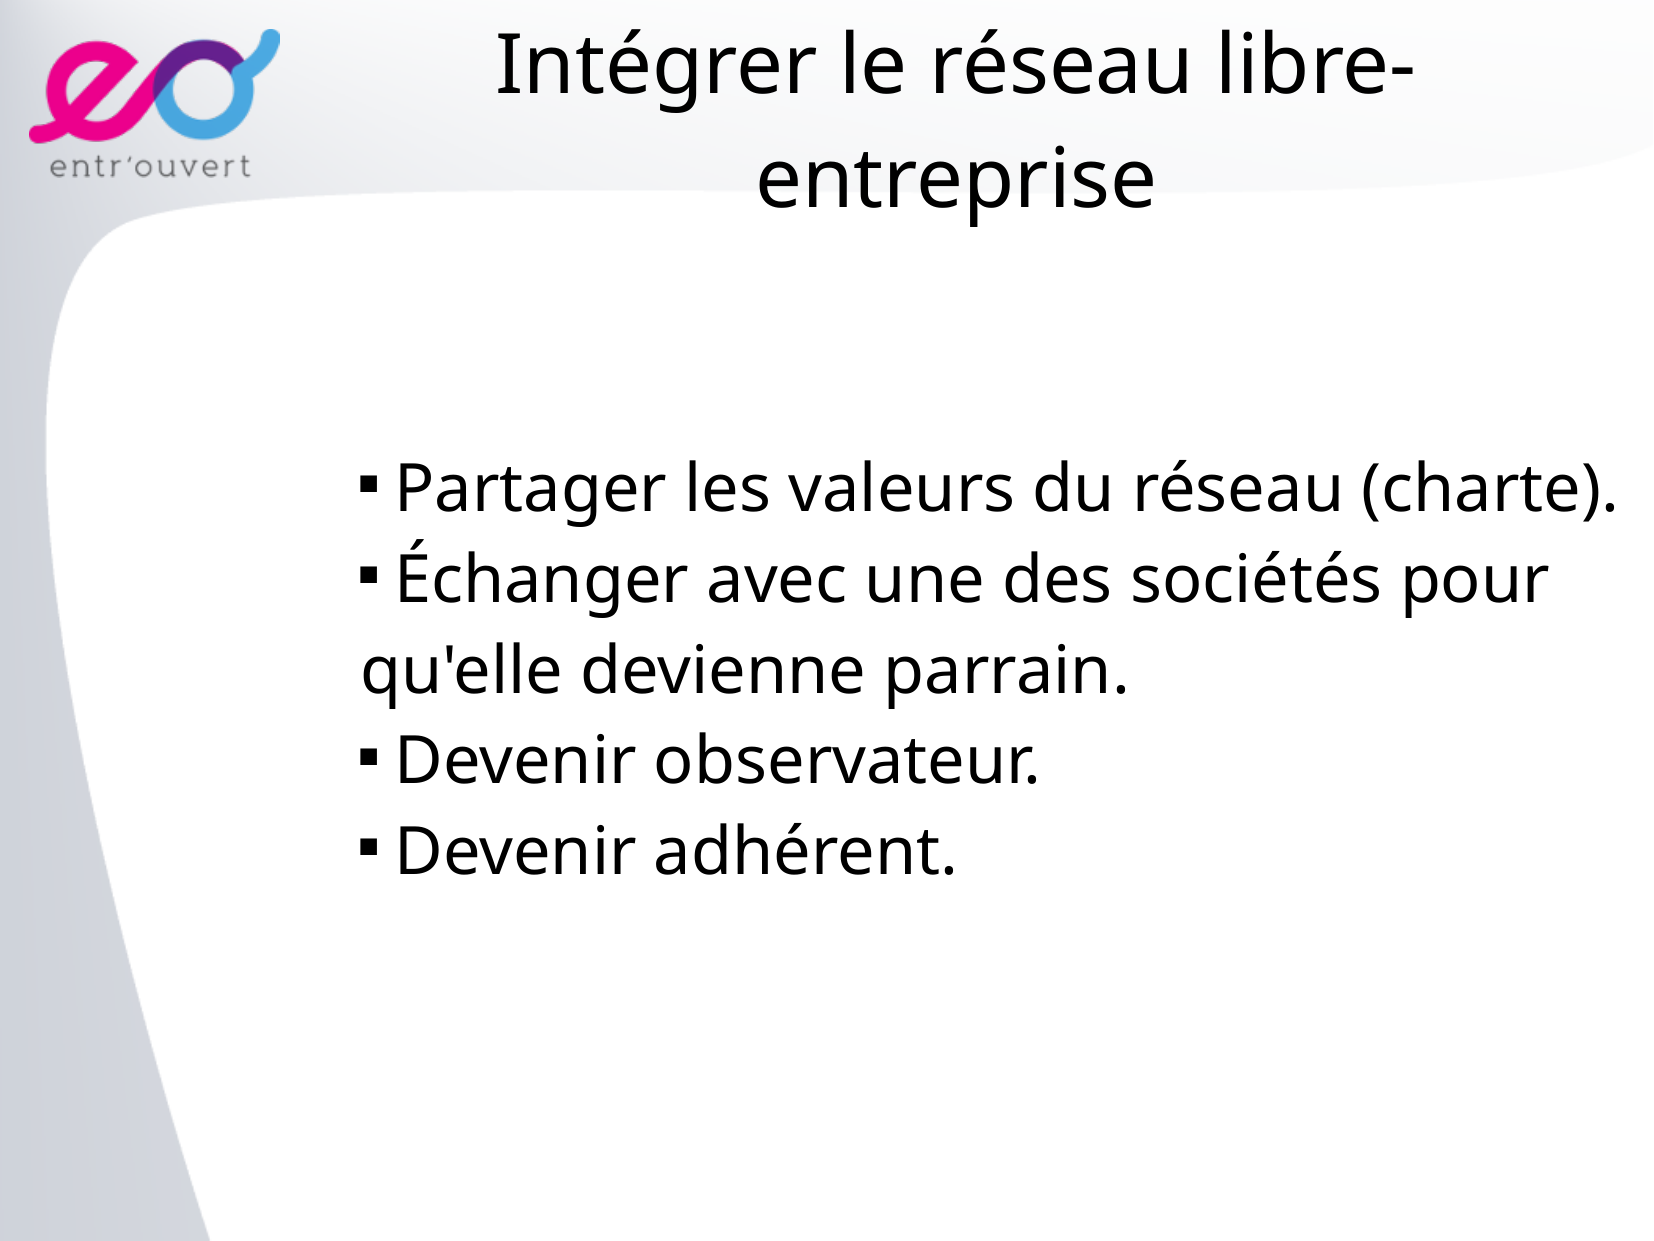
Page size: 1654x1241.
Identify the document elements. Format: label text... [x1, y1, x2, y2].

text_box Partager les valeurs du réseau (charte). Échanger avec une des sociétés pour qu'elle devienne parrain. Devenir observateur. Devenir adhérent. [360, 307, 1636, 1028]
title Intégrer le réseau libre-entreprise [318, 18, 1595, 219]
picture [0, 0, 1654, 1241]
